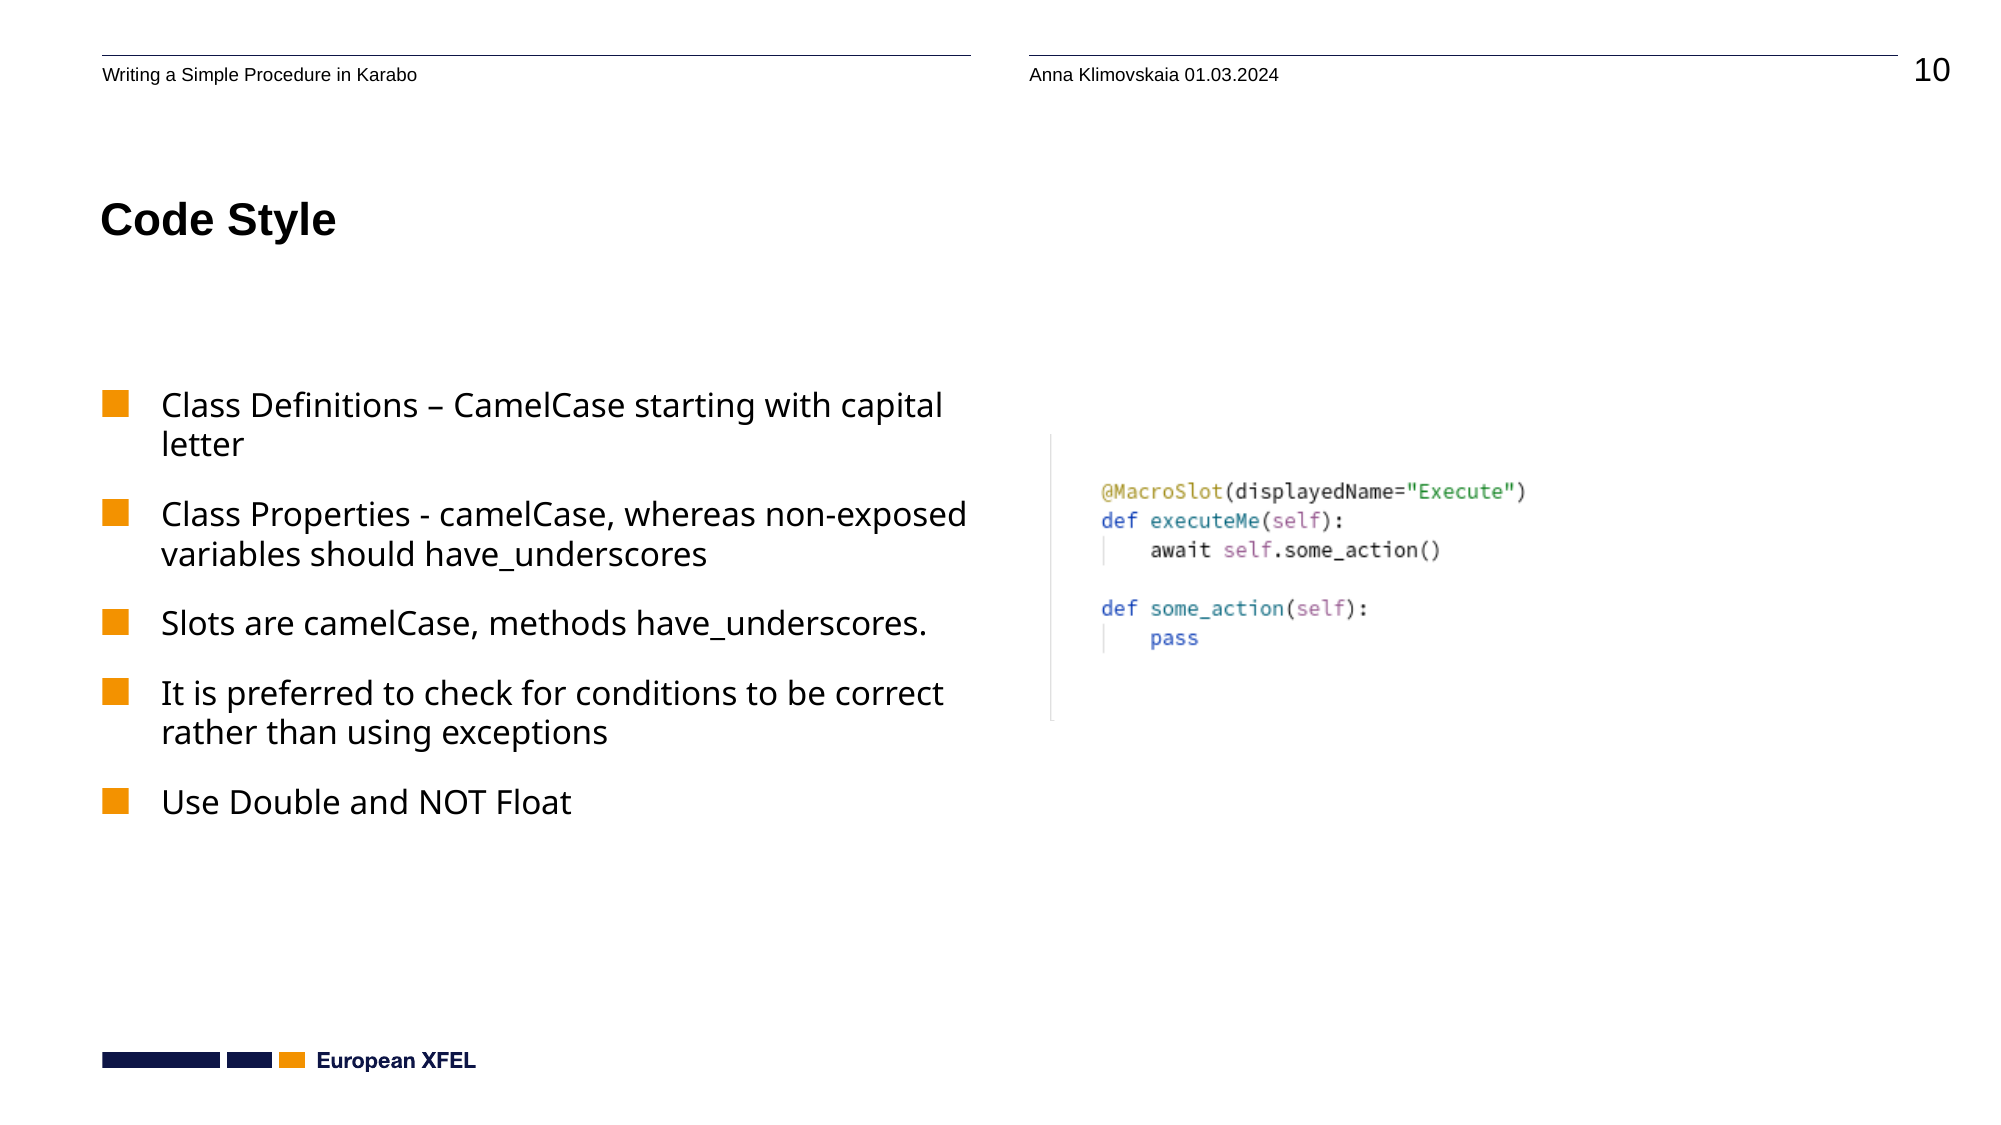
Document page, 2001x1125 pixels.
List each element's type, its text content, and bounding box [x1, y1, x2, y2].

picture [1050, 434, 1825, 721]
list Class Definitions – CamelCase starting with capital letter Class Properties - camelCase, whereas non-exposed variables should have_underscores Slots are camelCase, methods have_underscores. It is preferred to check for conditions to be correct rather than using exceptions Use Double and NOT Float [102, 315, 991, 954]
title Code Style [100, 116, 1898, 245]
